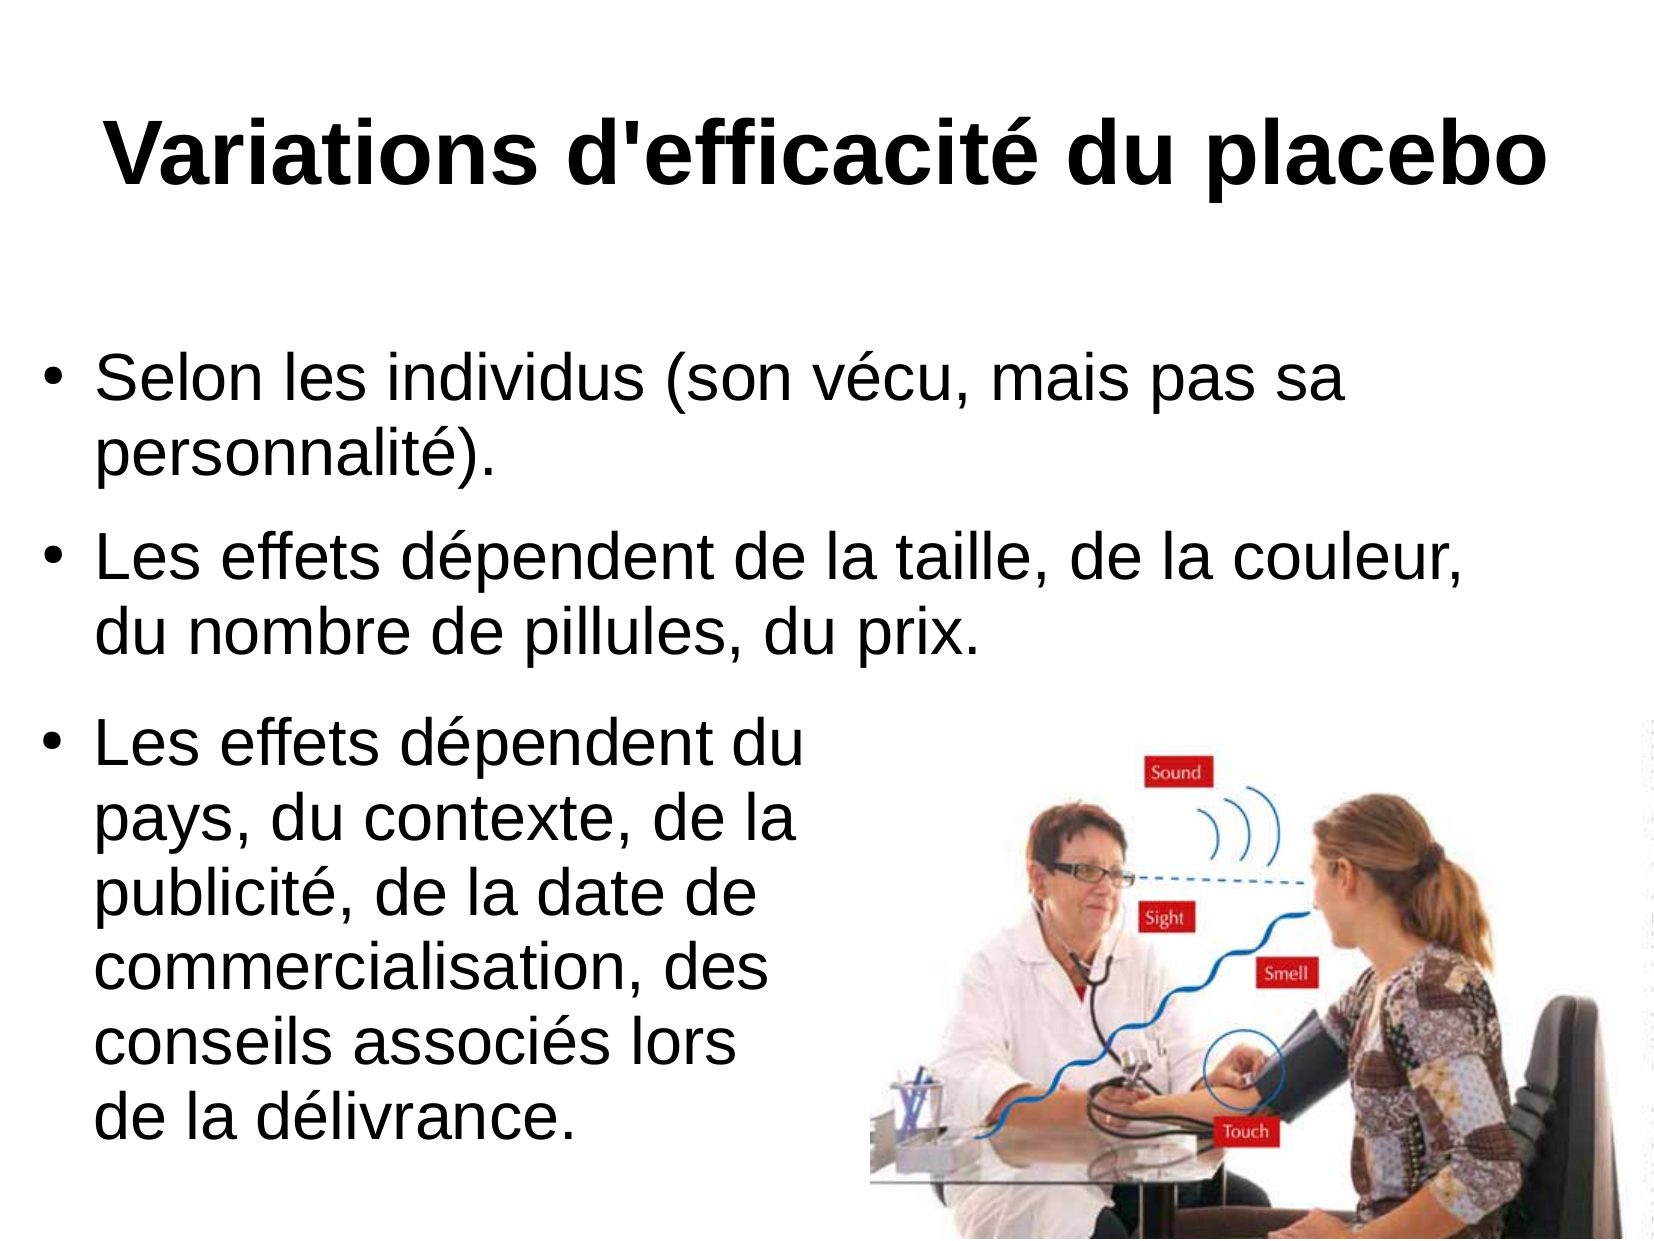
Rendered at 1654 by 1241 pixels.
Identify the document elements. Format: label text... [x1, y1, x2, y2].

list Les effets dépendent du pays, du contexte, de la publicité, de la date de commercialisation, des conseils associés lors de la délivrance. [22, 705, 827, 1153]
title Variations d'efficacité du placebo [82, 49, 1571, 257]
list Selon les individus (son vécu, mais pas sa personnalité). Les effets dépendent de la taille, de la couleur, du nombre de pillules, du prix. [23, 340, 1501, 768]
picture [870, 720, 1654, 1239]
